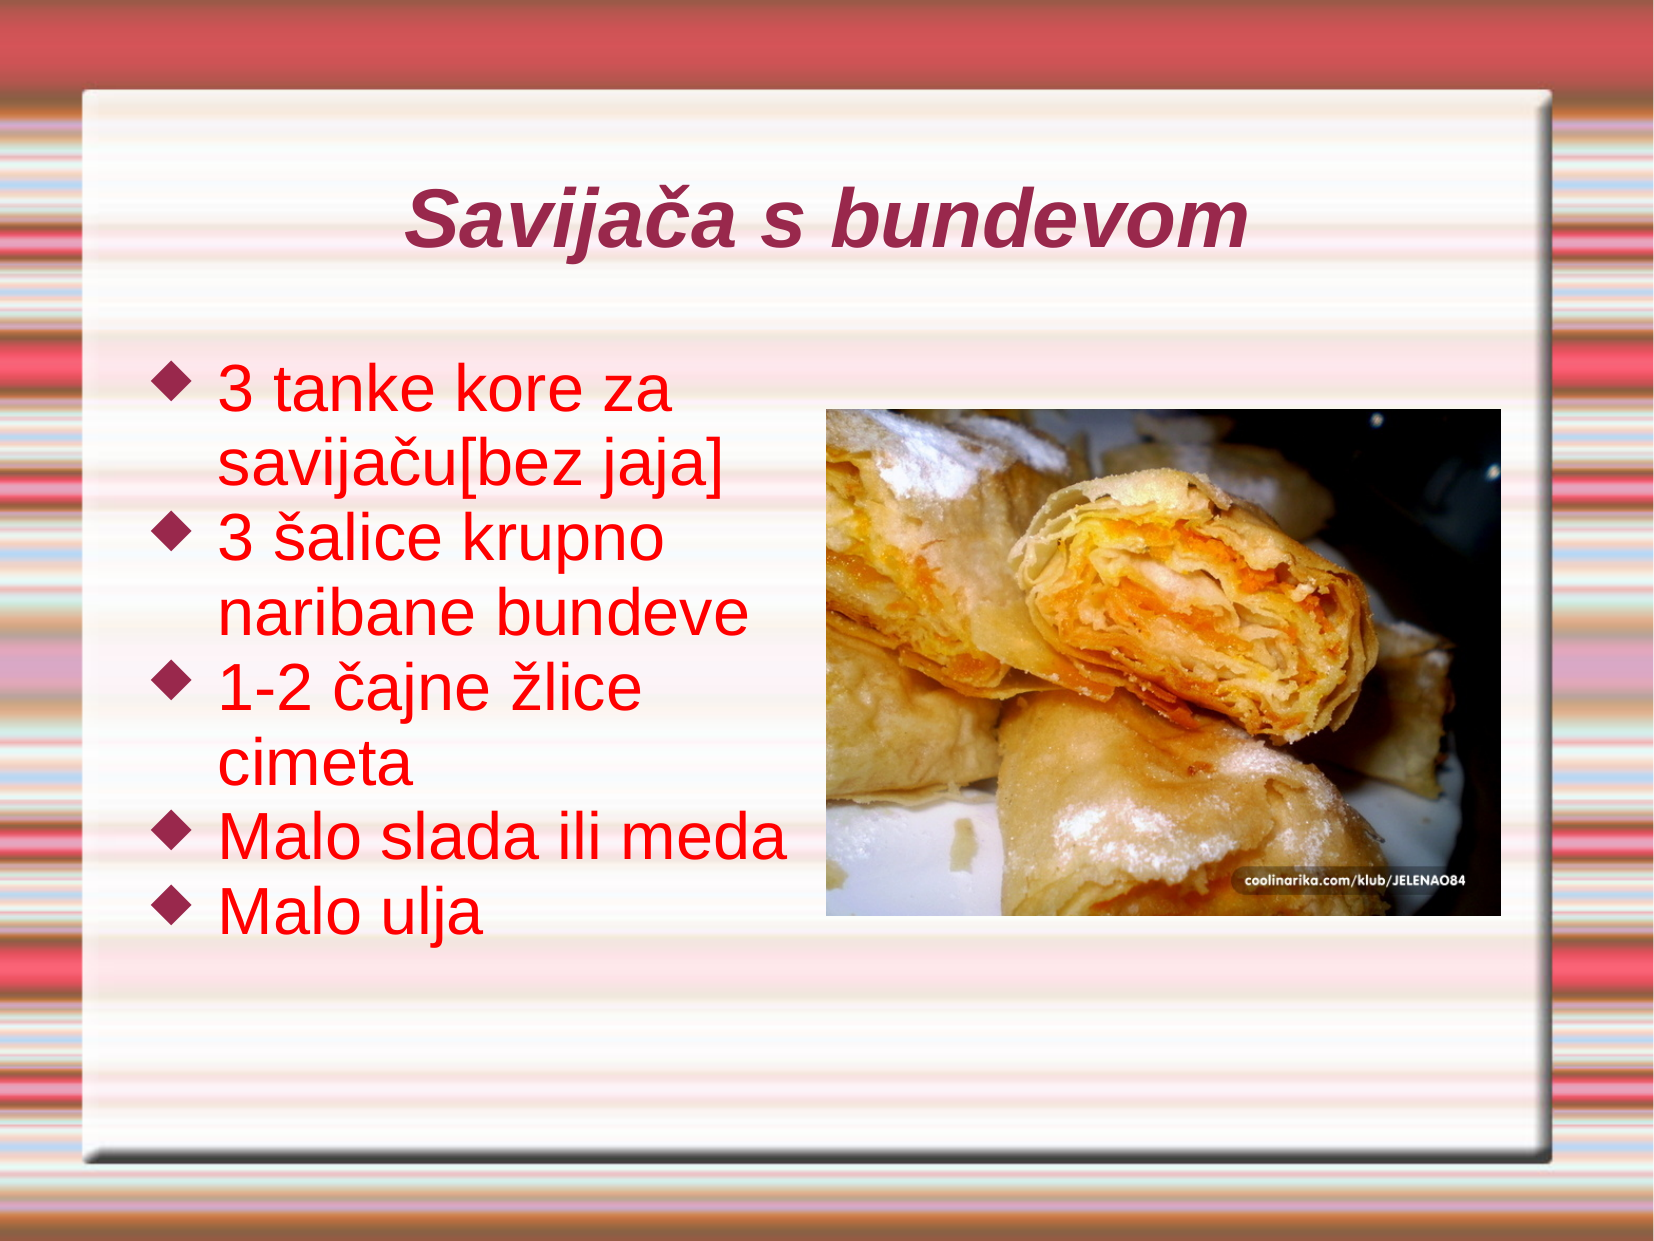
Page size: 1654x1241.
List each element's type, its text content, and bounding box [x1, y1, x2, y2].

list 3 tanke kore za savijaču[bez jaja] 3 šalice krupno naribane bundeve 1-2 čajne žlice cimeta Malo slada ili meda Malo ulja [134, 350, 809, 1118]
title Savijača s bundevom [121, 122, 1534, 315]
picture [0, 0, 1654, 1241]
